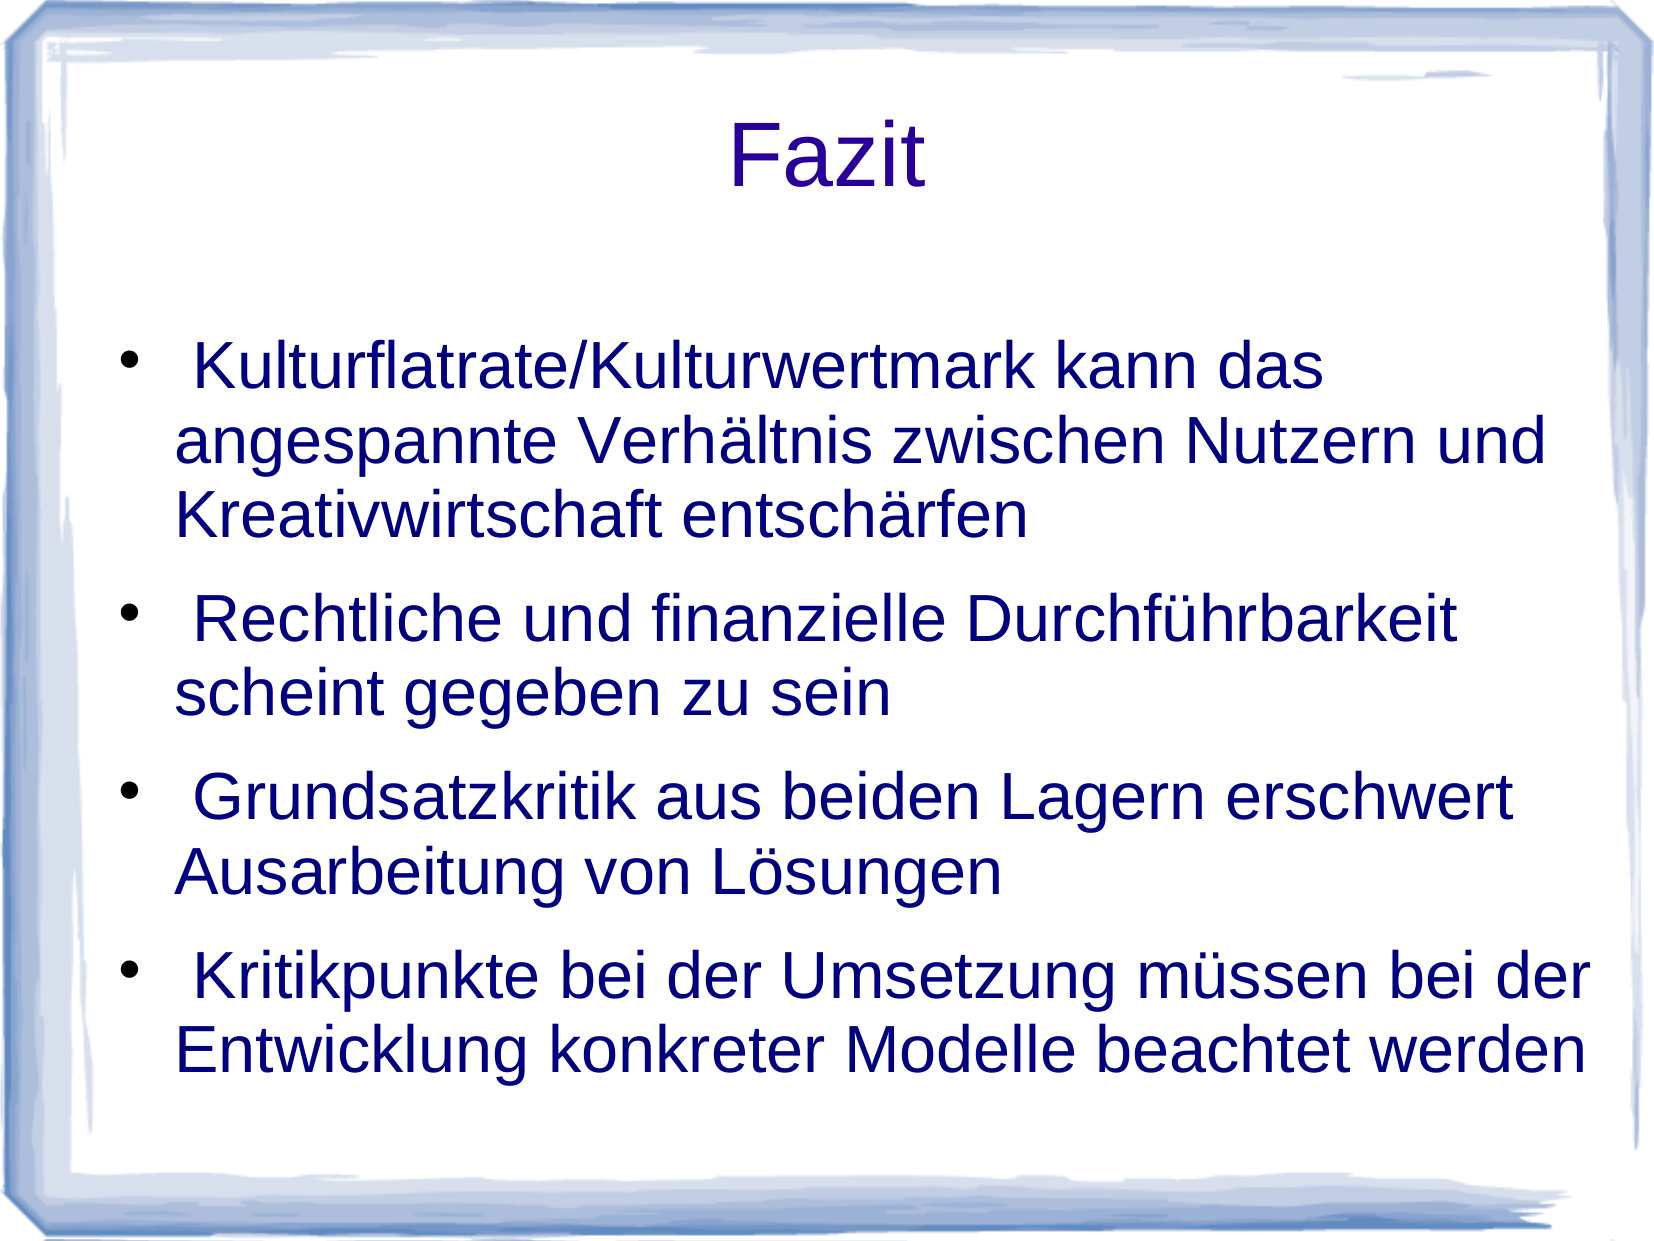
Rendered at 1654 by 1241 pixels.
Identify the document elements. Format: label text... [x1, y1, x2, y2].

list Kulturflatrate/Kulturwertmark kann das angespannte Verhältnis zwischen Nutzern und Kreativwirtschaft entschärfen Rechtliche und finanzielle Durchführbarkeit scheint gegeben zu sein Grundsatzkritik aus beiden Lagern erschwert Ausarbeitung von Lösungen Kritikpunkte bei der Umsetzung müssen bei der Entwicklung konkreter Modelle beachtet werden [118, 324, 1595, 1088]
picture [0, 0, 1654, 1241]
title Fazit [82, 49, 1571, 257]
